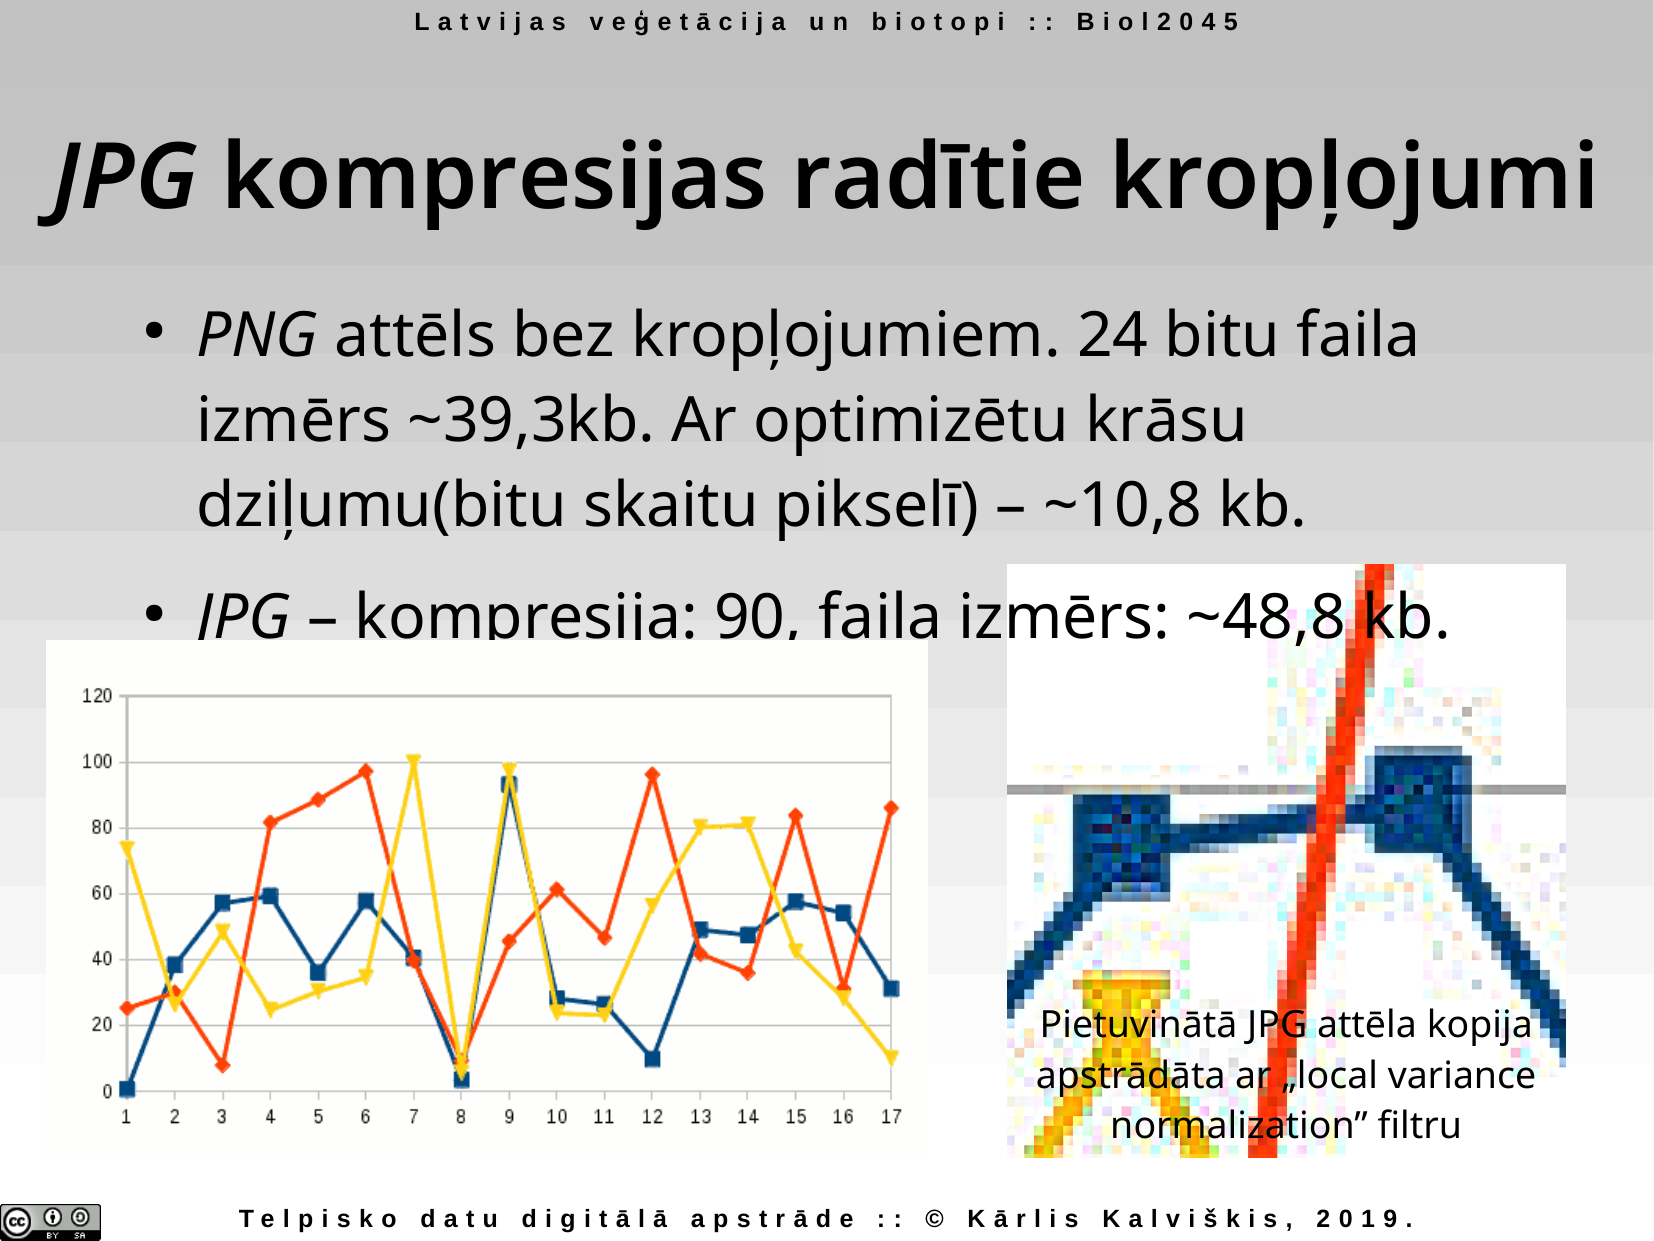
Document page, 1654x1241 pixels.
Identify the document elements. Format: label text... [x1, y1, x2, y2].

list PNG attēls bez kropļojumiem. 24 bitu faila izmērs ~39,3kb. Ar optimizētu krāsu dziļumu(bitu skaitu pikselī) – ~10,8 kb. JPG – kompresija: 90, faila izmērs: ~48,8 kb. [125, 289, 1529, 1113]
text_box Pietuvinātā JPG attēla kopija apstrādāta ar „local variance normalization” filtru [1007, 1008, 1566, 1158]
picture [0, 0, 1654, 1241]
title JPG kompresijas radītie kropļojumi [29, 49, 1625, 296]
